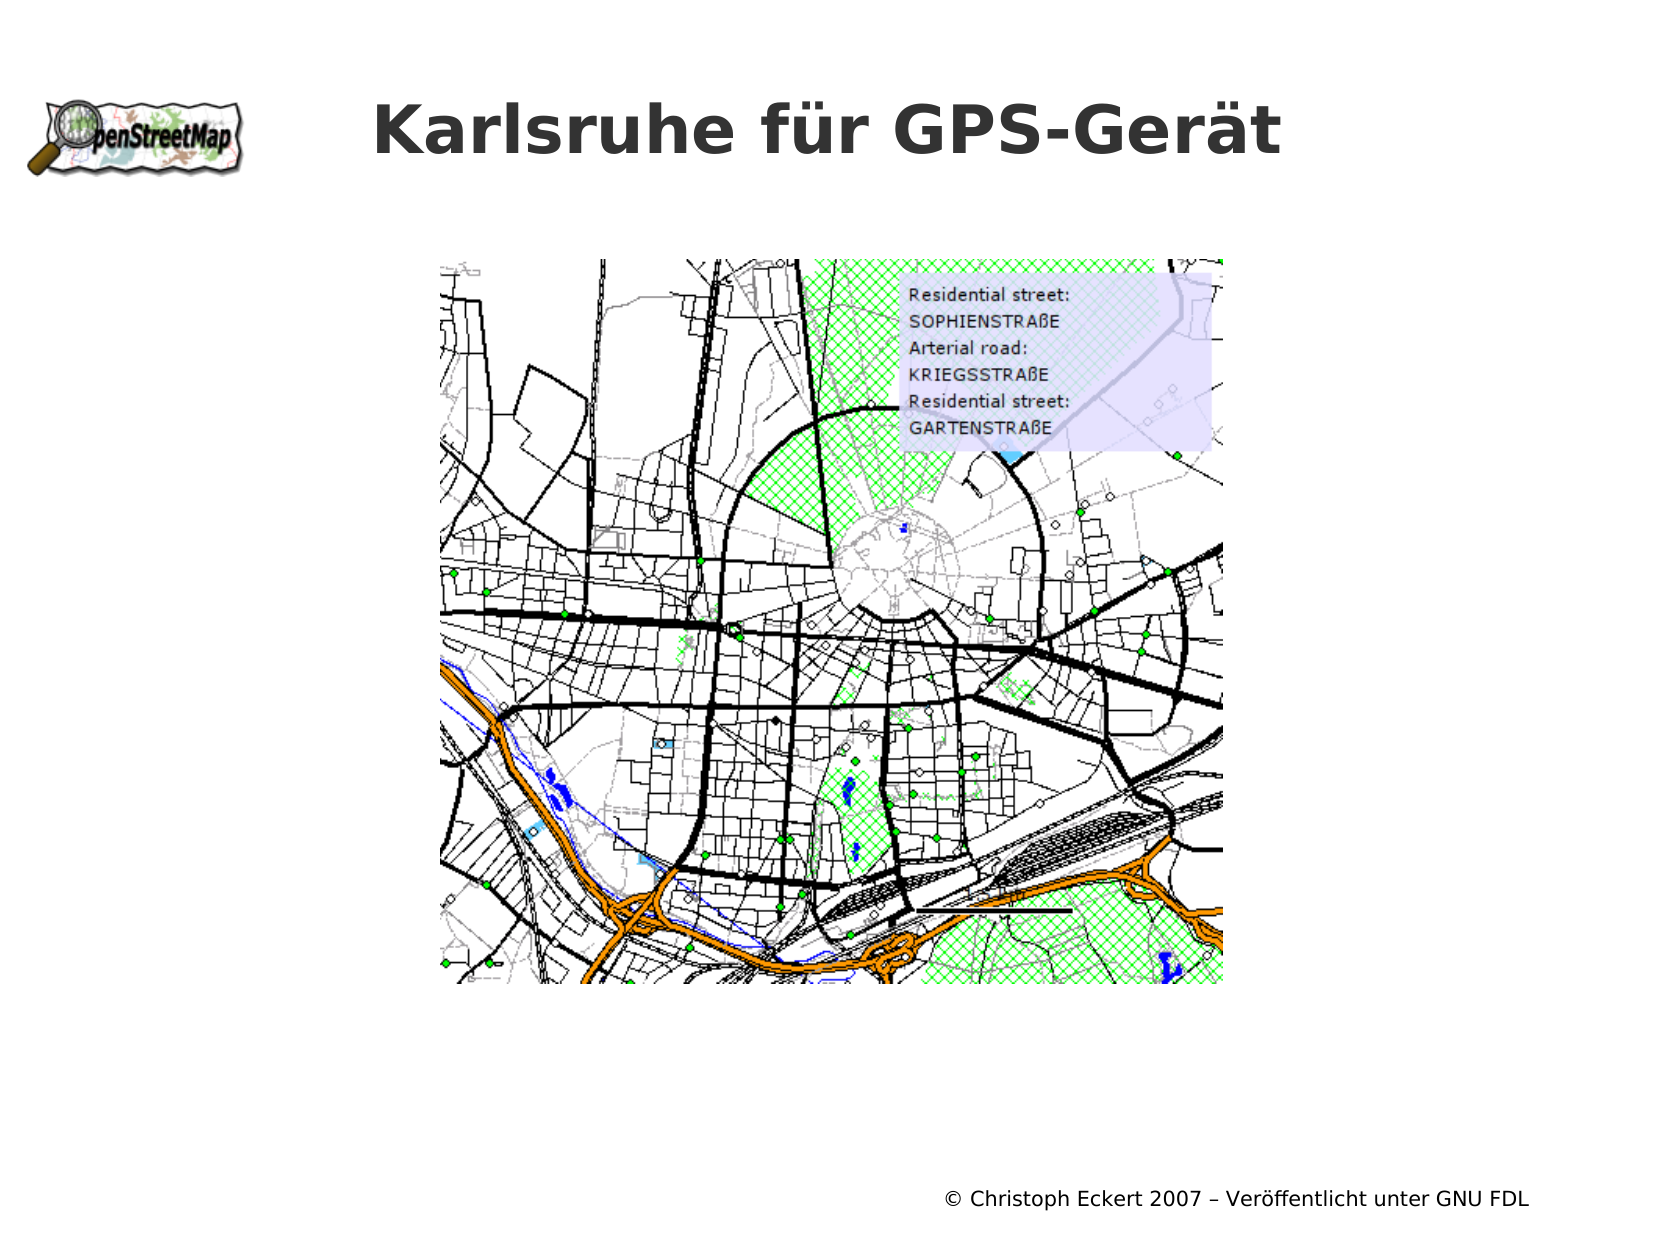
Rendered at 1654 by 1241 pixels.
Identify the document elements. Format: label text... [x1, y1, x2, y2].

picture [26, 98, 121, 177]
picture [440, 259, 1223, 984]
title Karlsruhe für GPS-Gerät [121, 91, 1534, 299]
